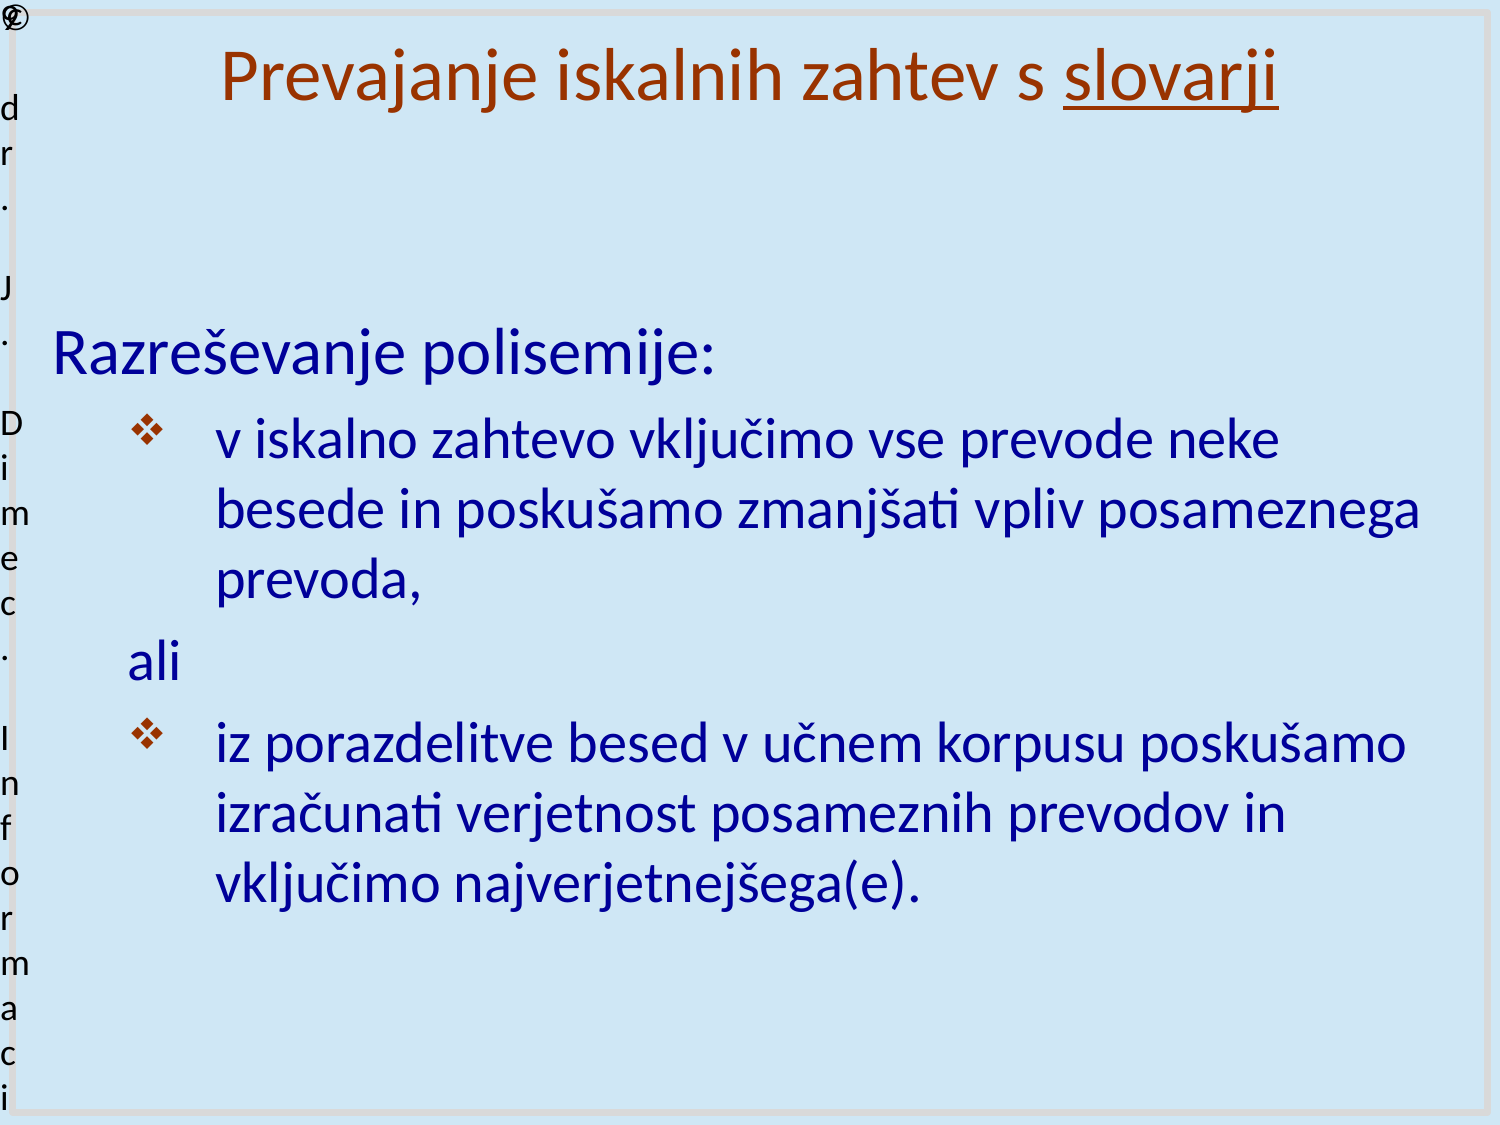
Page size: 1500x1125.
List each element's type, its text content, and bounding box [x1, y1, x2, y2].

list Razreševanje polisemije: v iskalno zahtevo vključimo vse prevode neke besede in poskušamo zmanjšati vpliv posameznega prevoda, ali iz porazdelitve besed v učnem korpusu poskušamo izračunati verjetnost posameznih prevodov in vključimo najverjetnejšega(e). [37, 299, 1463, 1013]
title Prevajanje iskalnih zahtev s slovarji [37, 24, 1463, 117]
